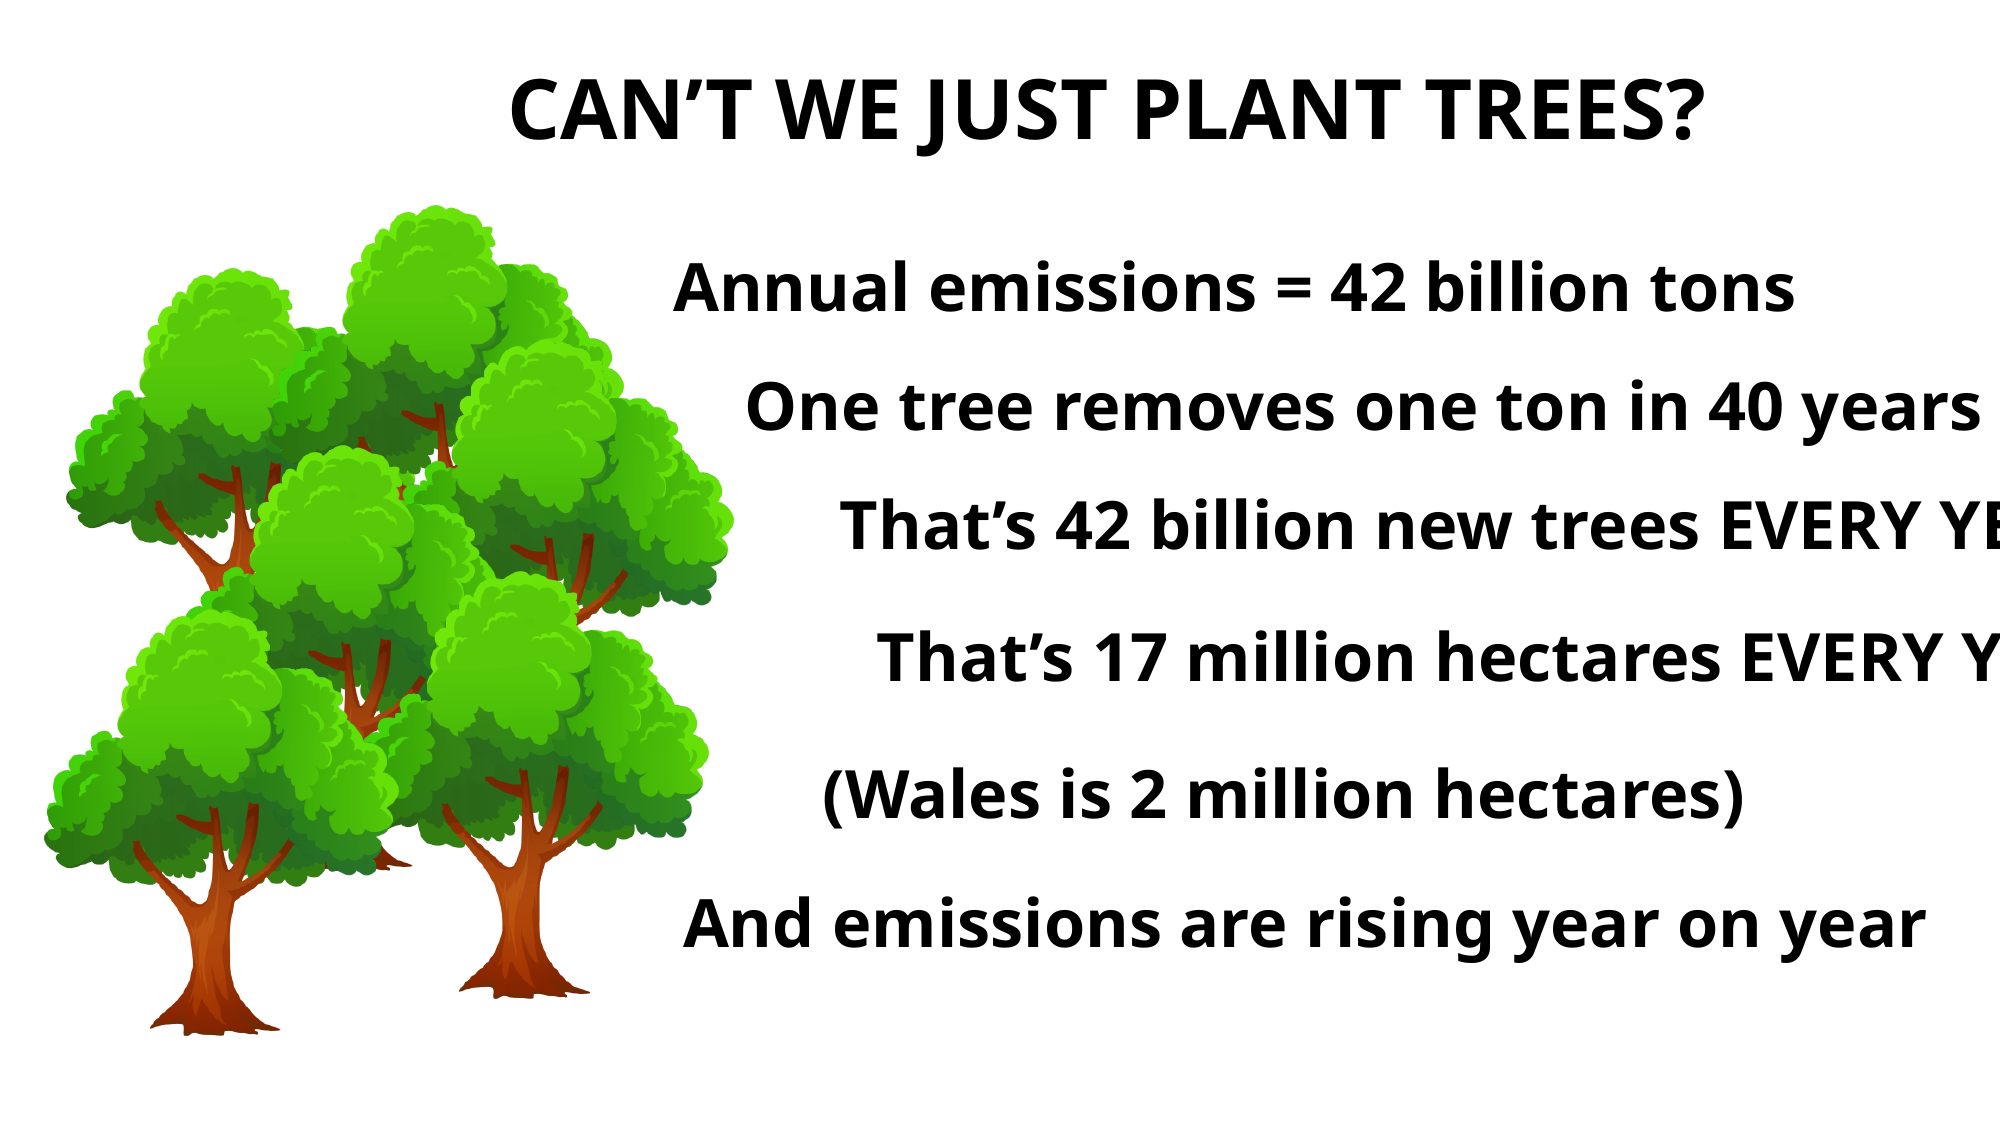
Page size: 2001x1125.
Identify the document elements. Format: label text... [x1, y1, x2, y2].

text_box And emissions are rising year on year [668, 872, 1666, 969]
text_box That’s 17 million hectares EVERY YEAR [861, 607, 1874, 704]
text_box That’s 42 billion new trees EVERY YEAR [824, 475, 1856, 572]
text_box (Wales is 2 million hectares) [807, 744, 1558, 841]
text_box Annual emissions = 42 billion tons [658, 237, 1584, 334]
picture [42, 203, 735, 1038]
text_box CAN’T WE JUST PLANT TREES? [492, 48, 1470, 165]
text_box One tree removes one ton in 40 years [729, 356, 1711, 453]
